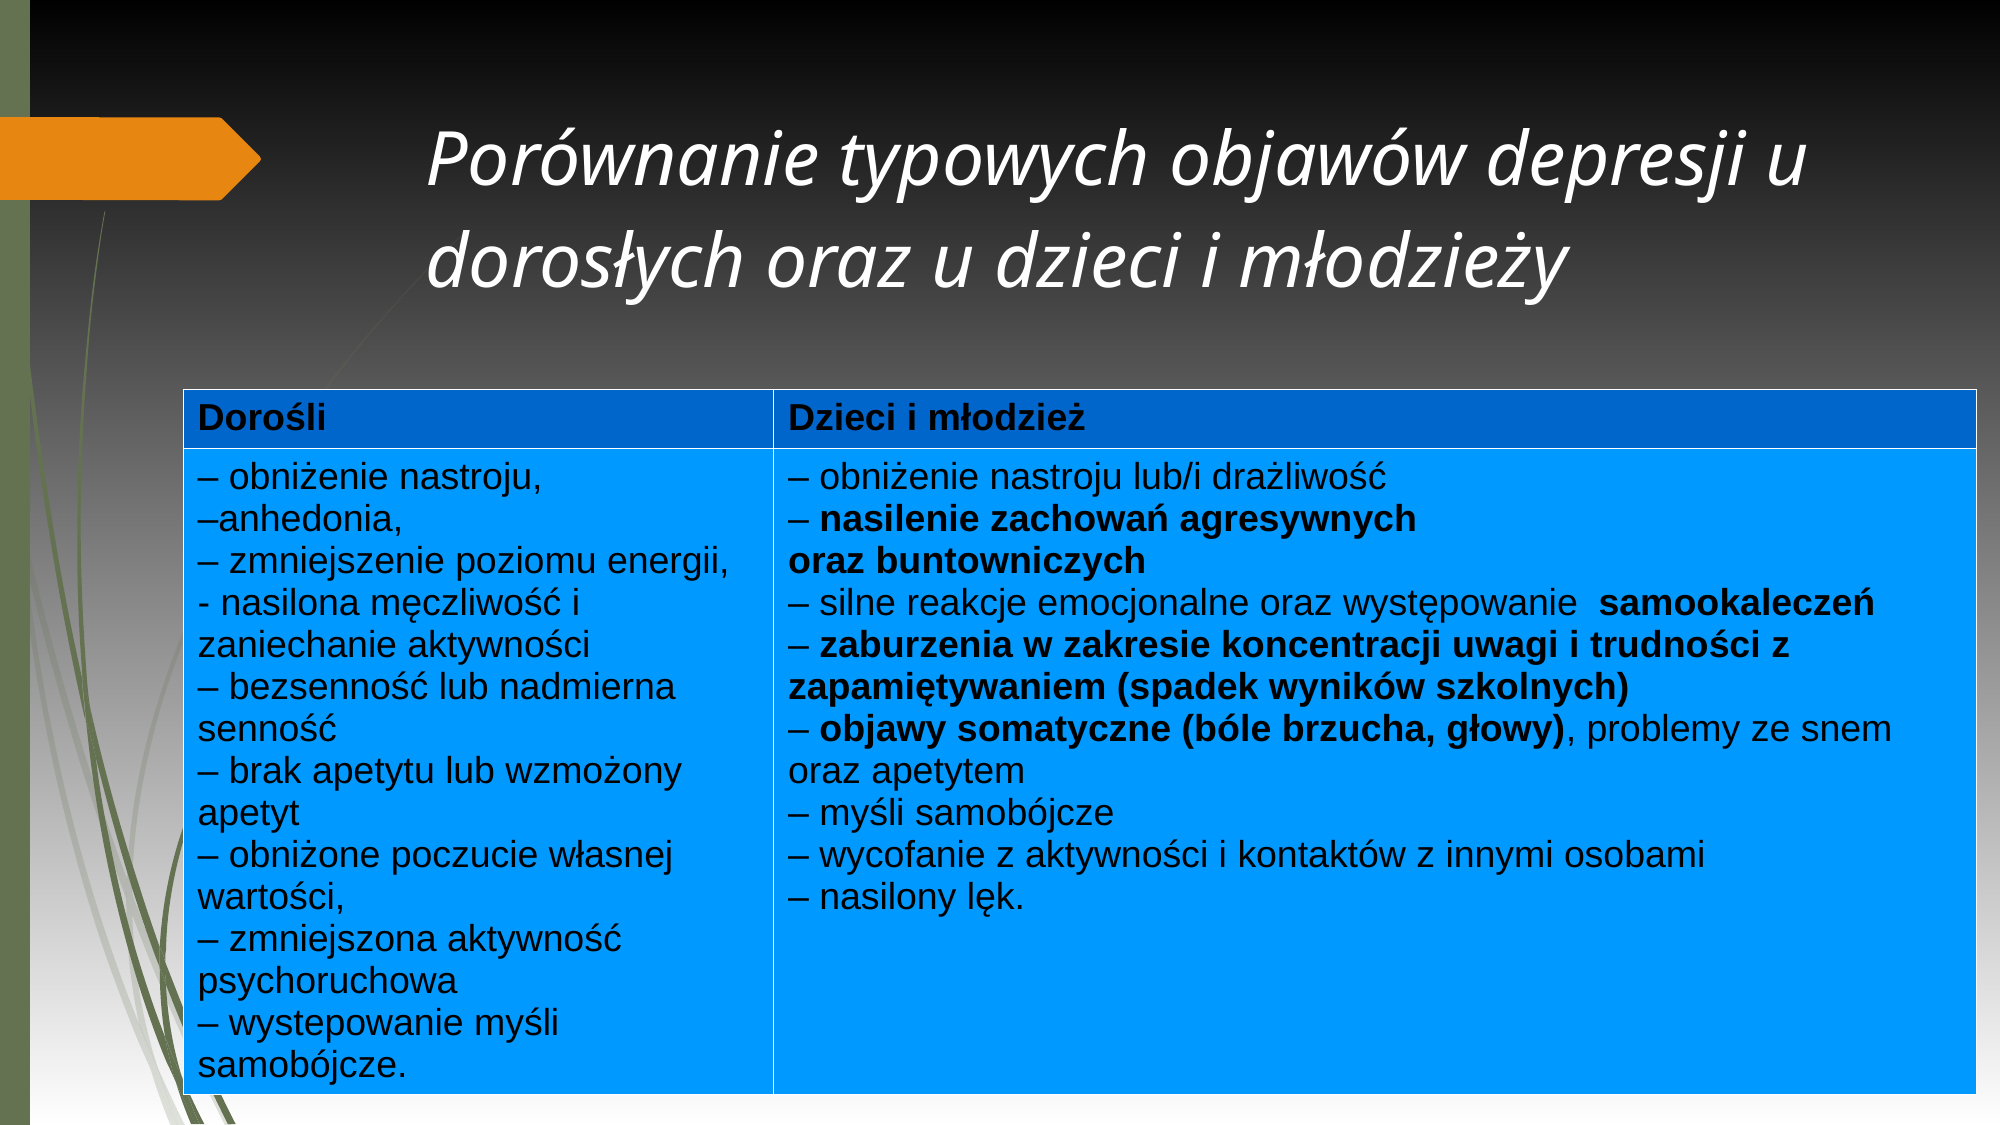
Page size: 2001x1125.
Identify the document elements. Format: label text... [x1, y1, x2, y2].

table_header Dzieci i młodzież [774, 390, 1976, 448]
table_header Dorośli [184, 390, 773, 448]
table_cell – obniżenie nastroju, –anhedonia, – zmniejszenie poziomu energii, - nasilona męczliwość i zaniechanie aktywności – bezsenność lub nadmierna senność – brak apetytu lub wzmożony apetyt – obniżone poczucie własnej wartości, – zmniejszona aktywność psychoruchowa – wystepowanie myśli samobójcze. [184, 449, 773, 1094]
title Porównanie typowych objawów depresji u dorosłych oraz u dzieci i młodzieży [425, 73, 1888, 342]
table_cell – obniżenie nastroju lub/i drażliwość – nasilenie zachowań agresywnych oraz buntowniczych – silne reakcje emocjonalne oraz występowanie samookaleczeń – zaburzenia w zakresie koncentracji uwagi i trudności z zapamiętywaniem (spadek wyników szkolnych) – objawy somatyczne (bóle brzucha, głowy), problemy ze snem oraz apetytem – myśli samobójcze – wycofanie z aktywności i kontaktów z innymi osobami – nasilony lęk. [774, 449, 1976, 1094]
